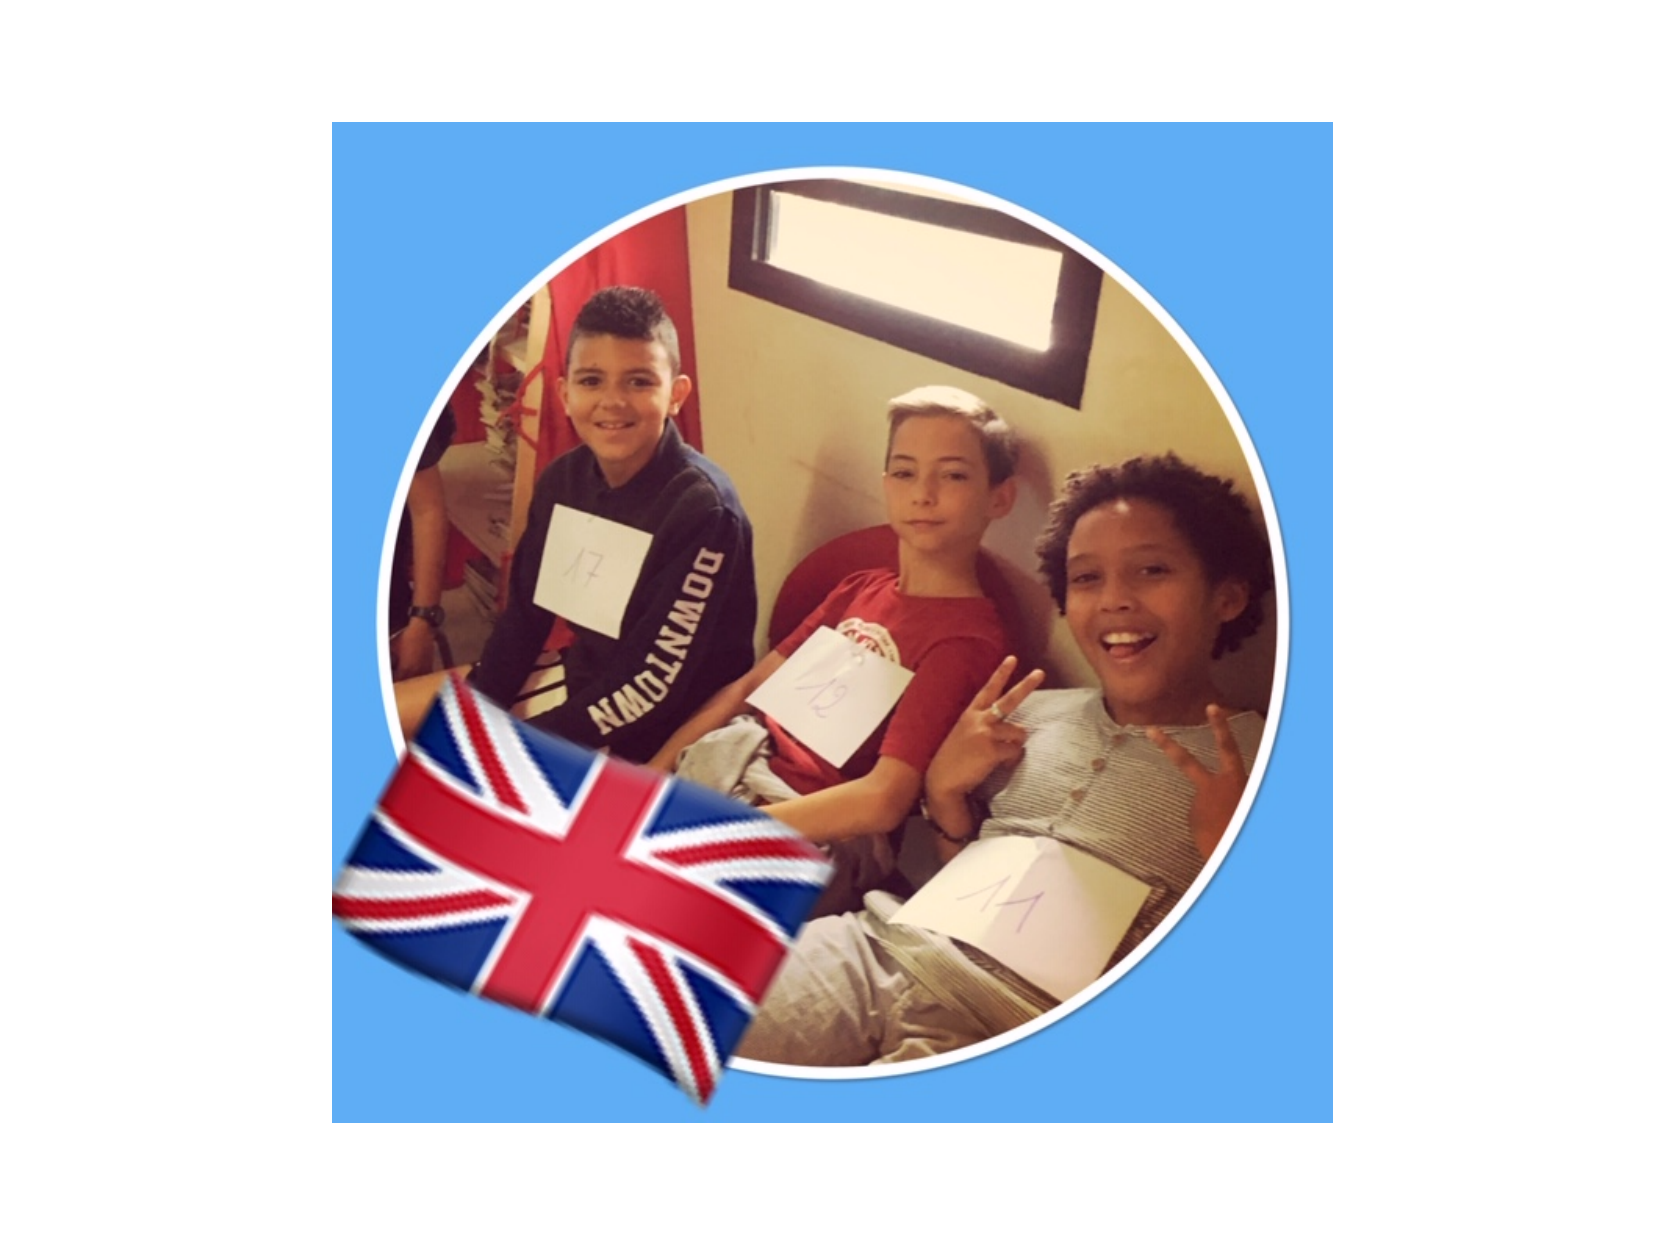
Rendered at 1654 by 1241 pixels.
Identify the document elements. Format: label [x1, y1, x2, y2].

picture [332, 122, 1333, 1123]
